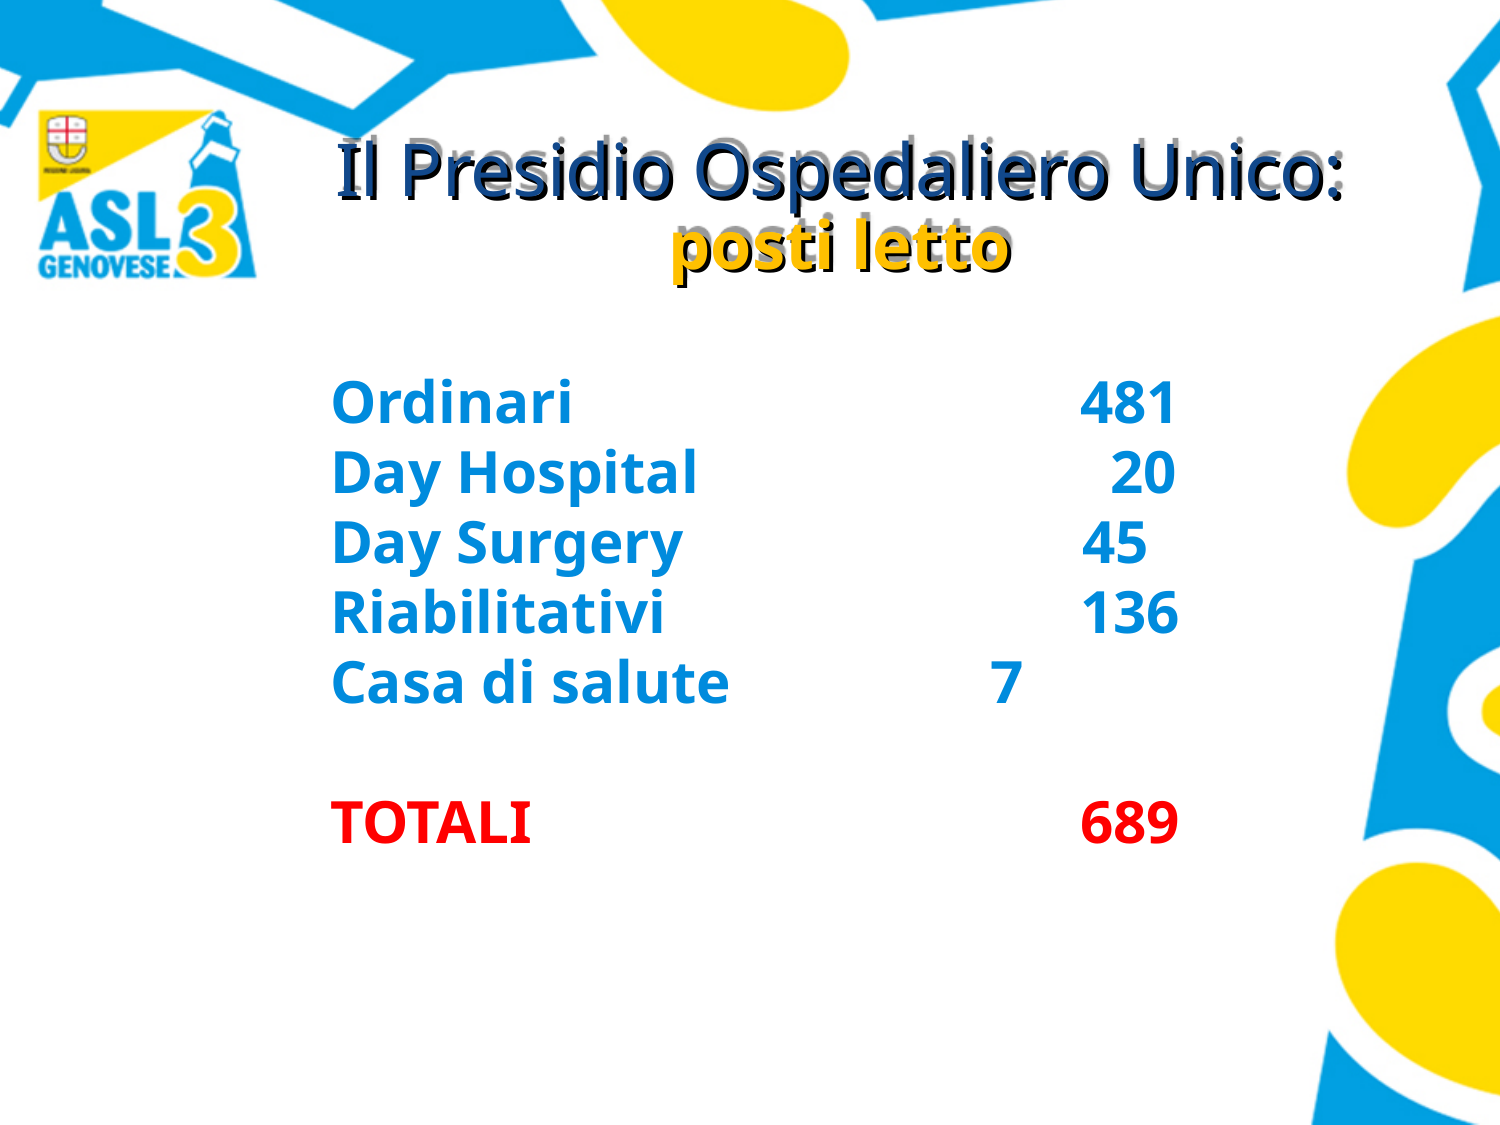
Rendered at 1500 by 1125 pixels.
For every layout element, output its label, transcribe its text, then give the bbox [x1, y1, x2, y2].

text_box Il Presidio Ospedaliero Unico: posti letto [242, 125, 1438, 302]
text_box Ordinari 481 Day Hospital 20 Day Surgery 45 Riabilitativi 136 Casa di salute 7 TOTALI 689 [181, 343, 1328, 878]
